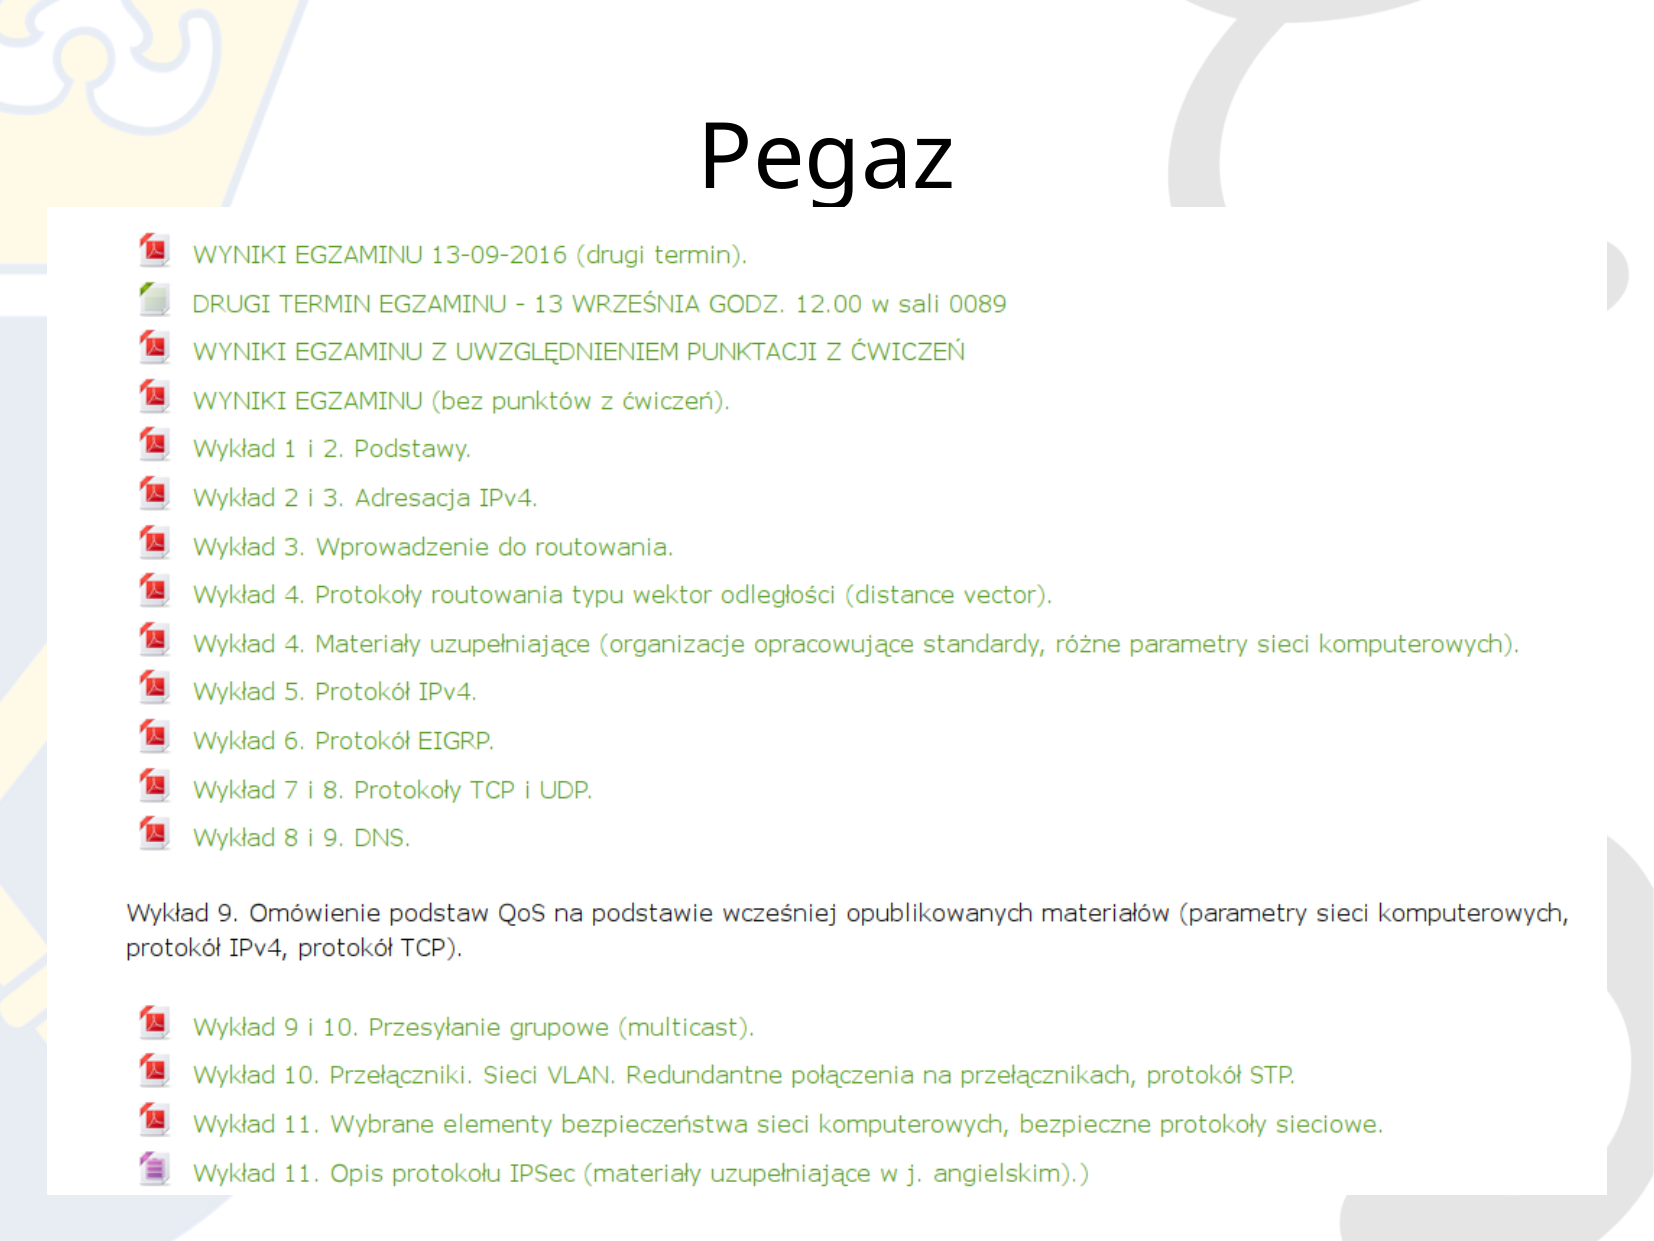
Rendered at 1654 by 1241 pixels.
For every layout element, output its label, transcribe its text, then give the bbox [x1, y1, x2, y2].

title Pegaz [82, 49, 1571, 207]
picture [0, 0, 1654, 1241]
